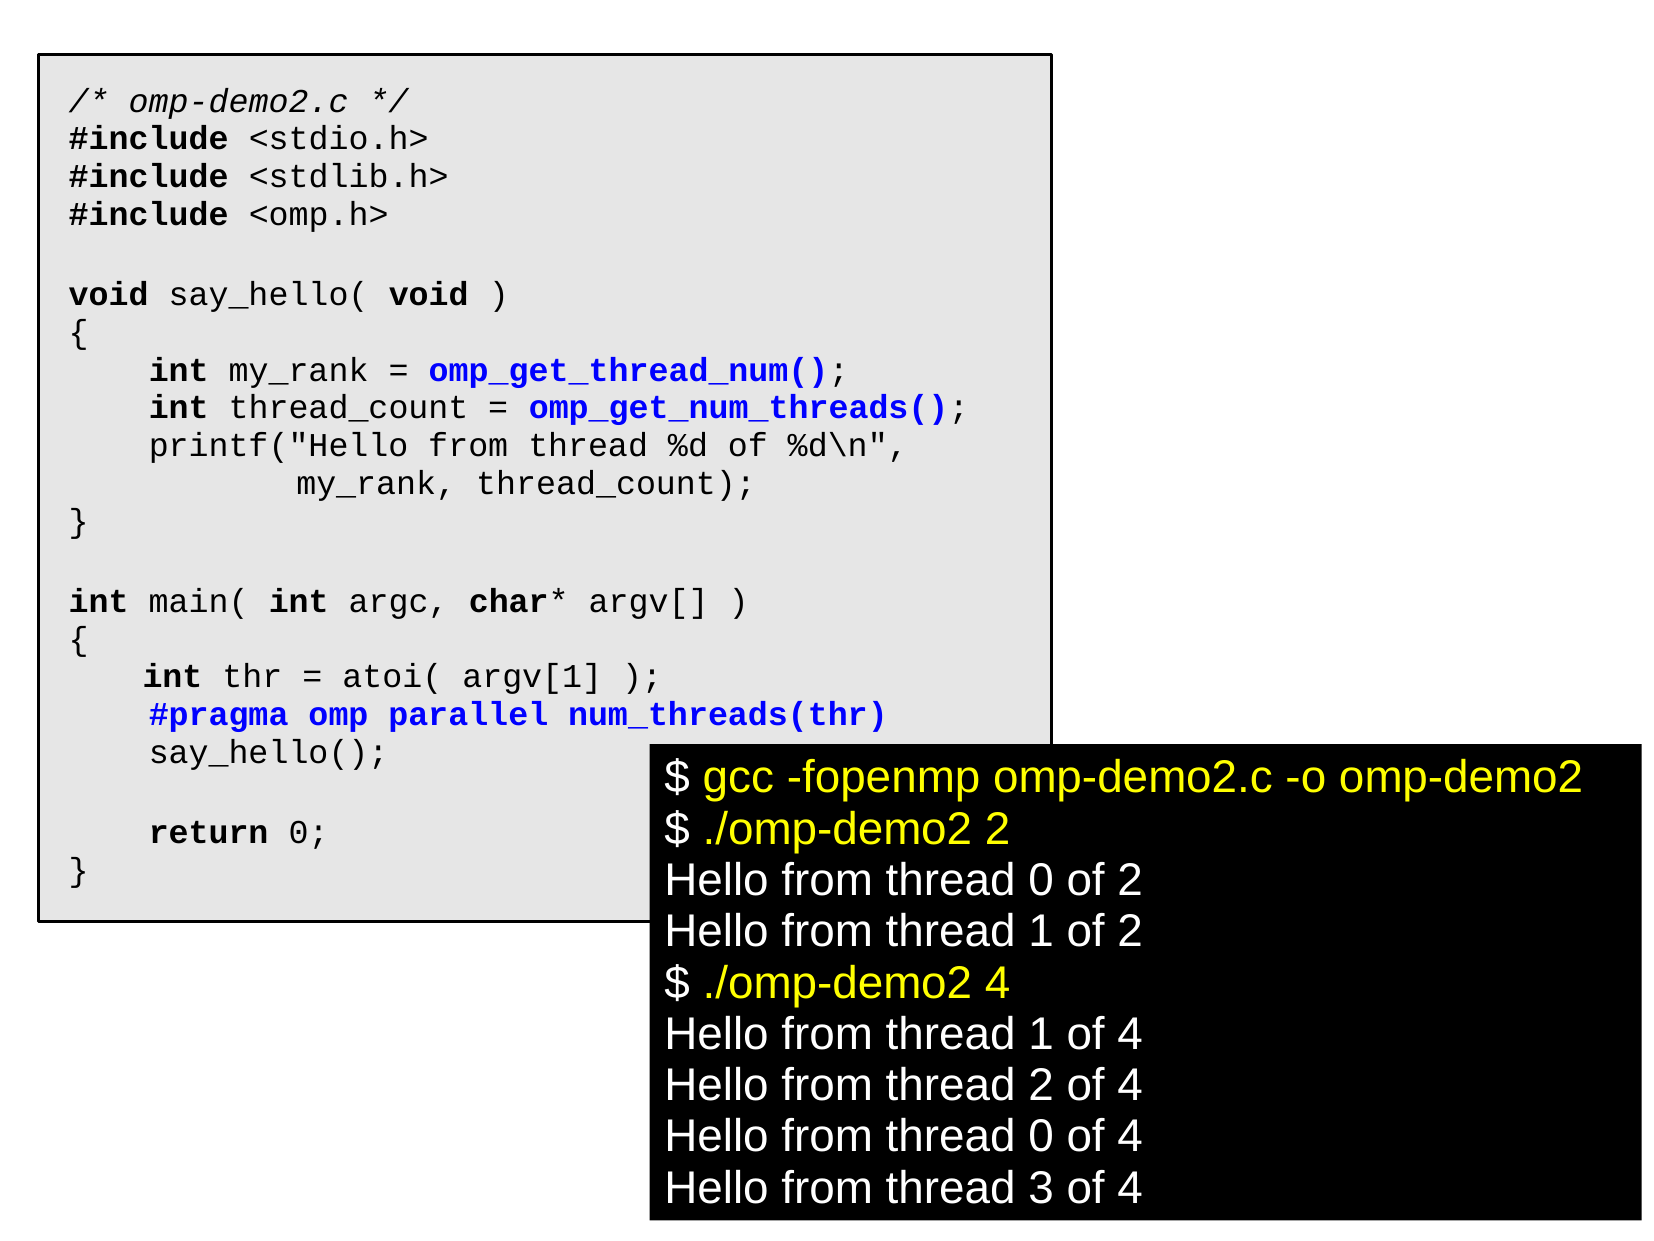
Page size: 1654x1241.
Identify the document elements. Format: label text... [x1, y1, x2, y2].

text_box $ gcc -fopenmp omp-demo2.c -o omp-demo2 $ ./omp-demo2 2 Hello from thread 0 of 2 Hello from thread 1 of 2 $ ./omp-demo2 4 Hello from thread 1 of 4 Hello from thread 2 of 4 Hello from thread 0 of 4 Hello from thread 3 of 4 [649, 744, 1642, 1221]
text_box /* omp-demo2.c */ #include <stdio.h> #include <stdlib.h> #include <omp.h> void say_hello( void ) { int my_rank = omp_get_thread_num(); int thread_count = omp_get_num_threads(); printf("Hello from thread %d of %d\n", my_rank, thread_count); } int main( int argc, char* argv[] ) { int thr = atoi( argv[1] ); #pragma omp parallel num_threads(thr) say_hello(); return 0; } [38, 54, 1052, 922]
